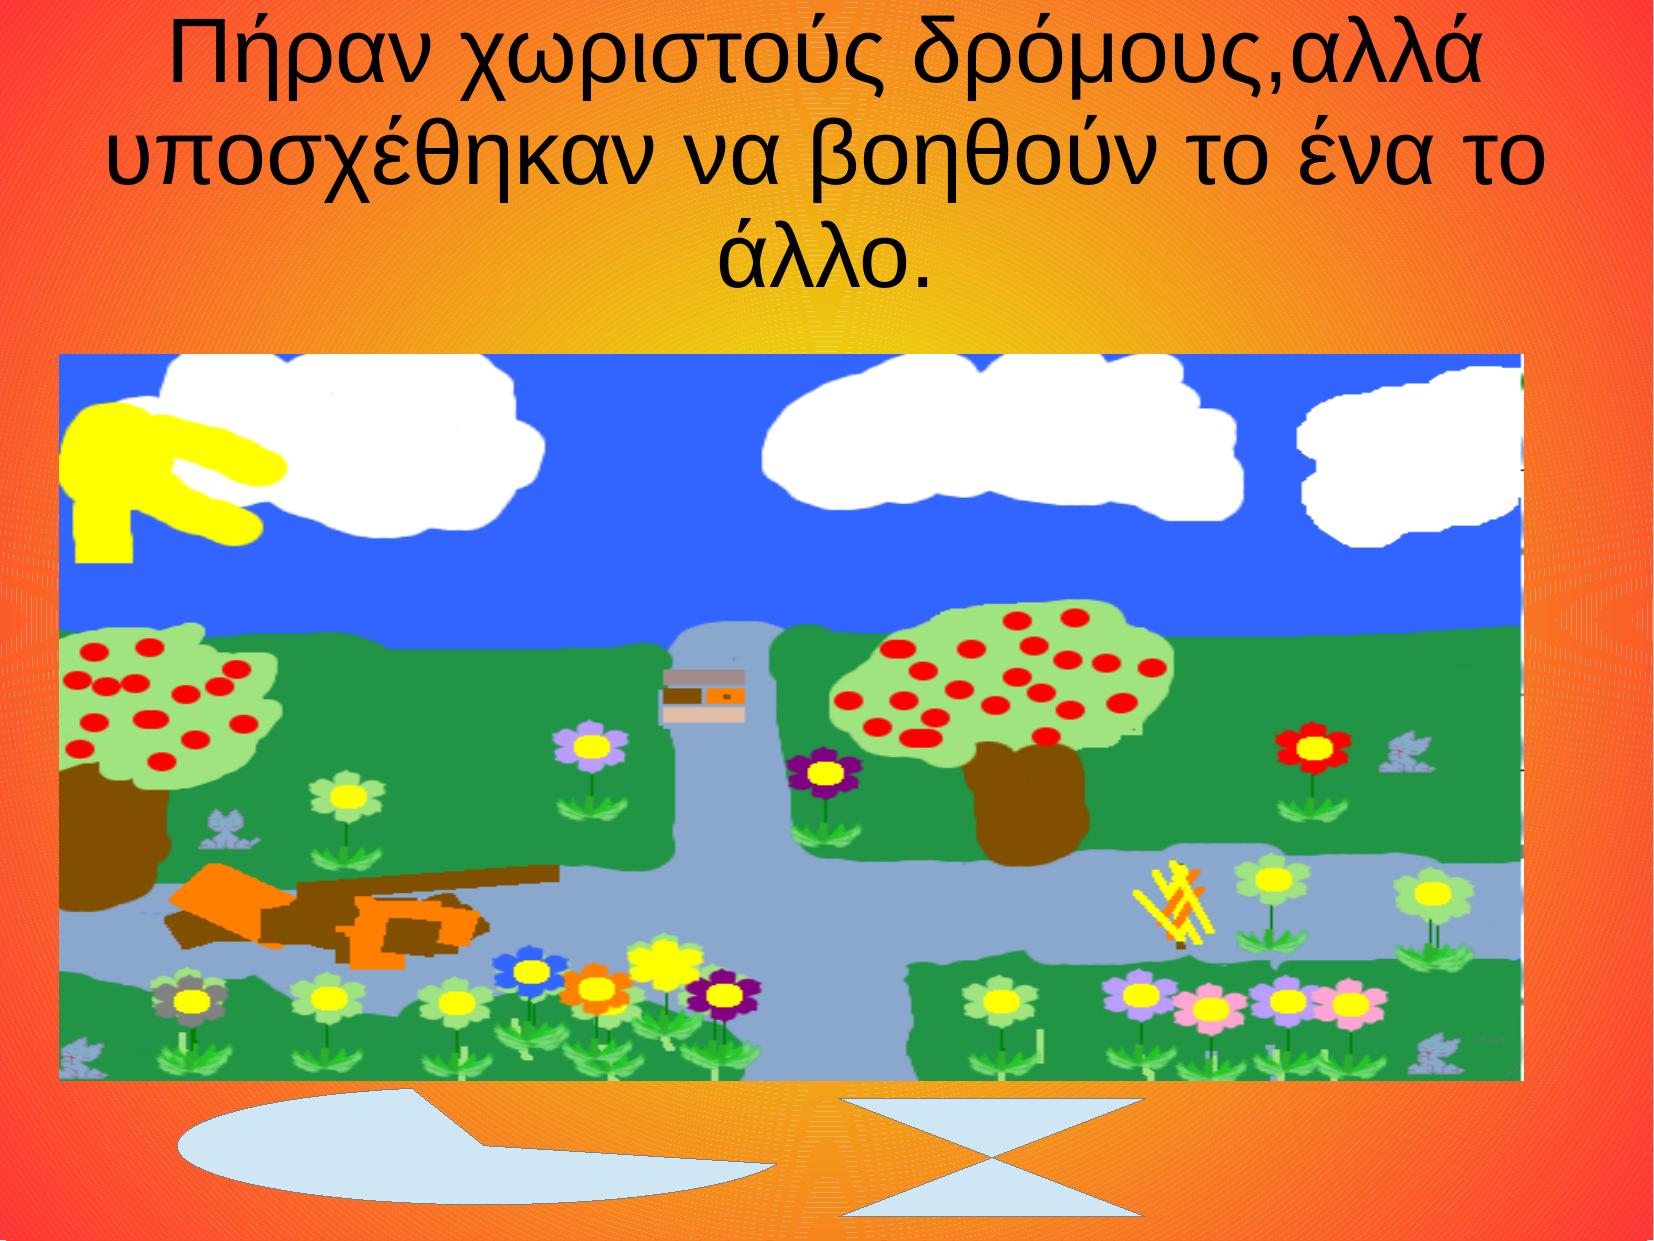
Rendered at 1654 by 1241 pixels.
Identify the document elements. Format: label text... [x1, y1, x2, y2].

picture [59, 354, 1524, 1081]
text_box [177, 1088, 777, 1205]
text_box [838, 1098, 1146, 1217]
title Πήραν χωριστούς δρόμους,αλλά υποσχέθηκαν να βοηθούν το ένα το άλλο. [82, 0, 1571, 307]
